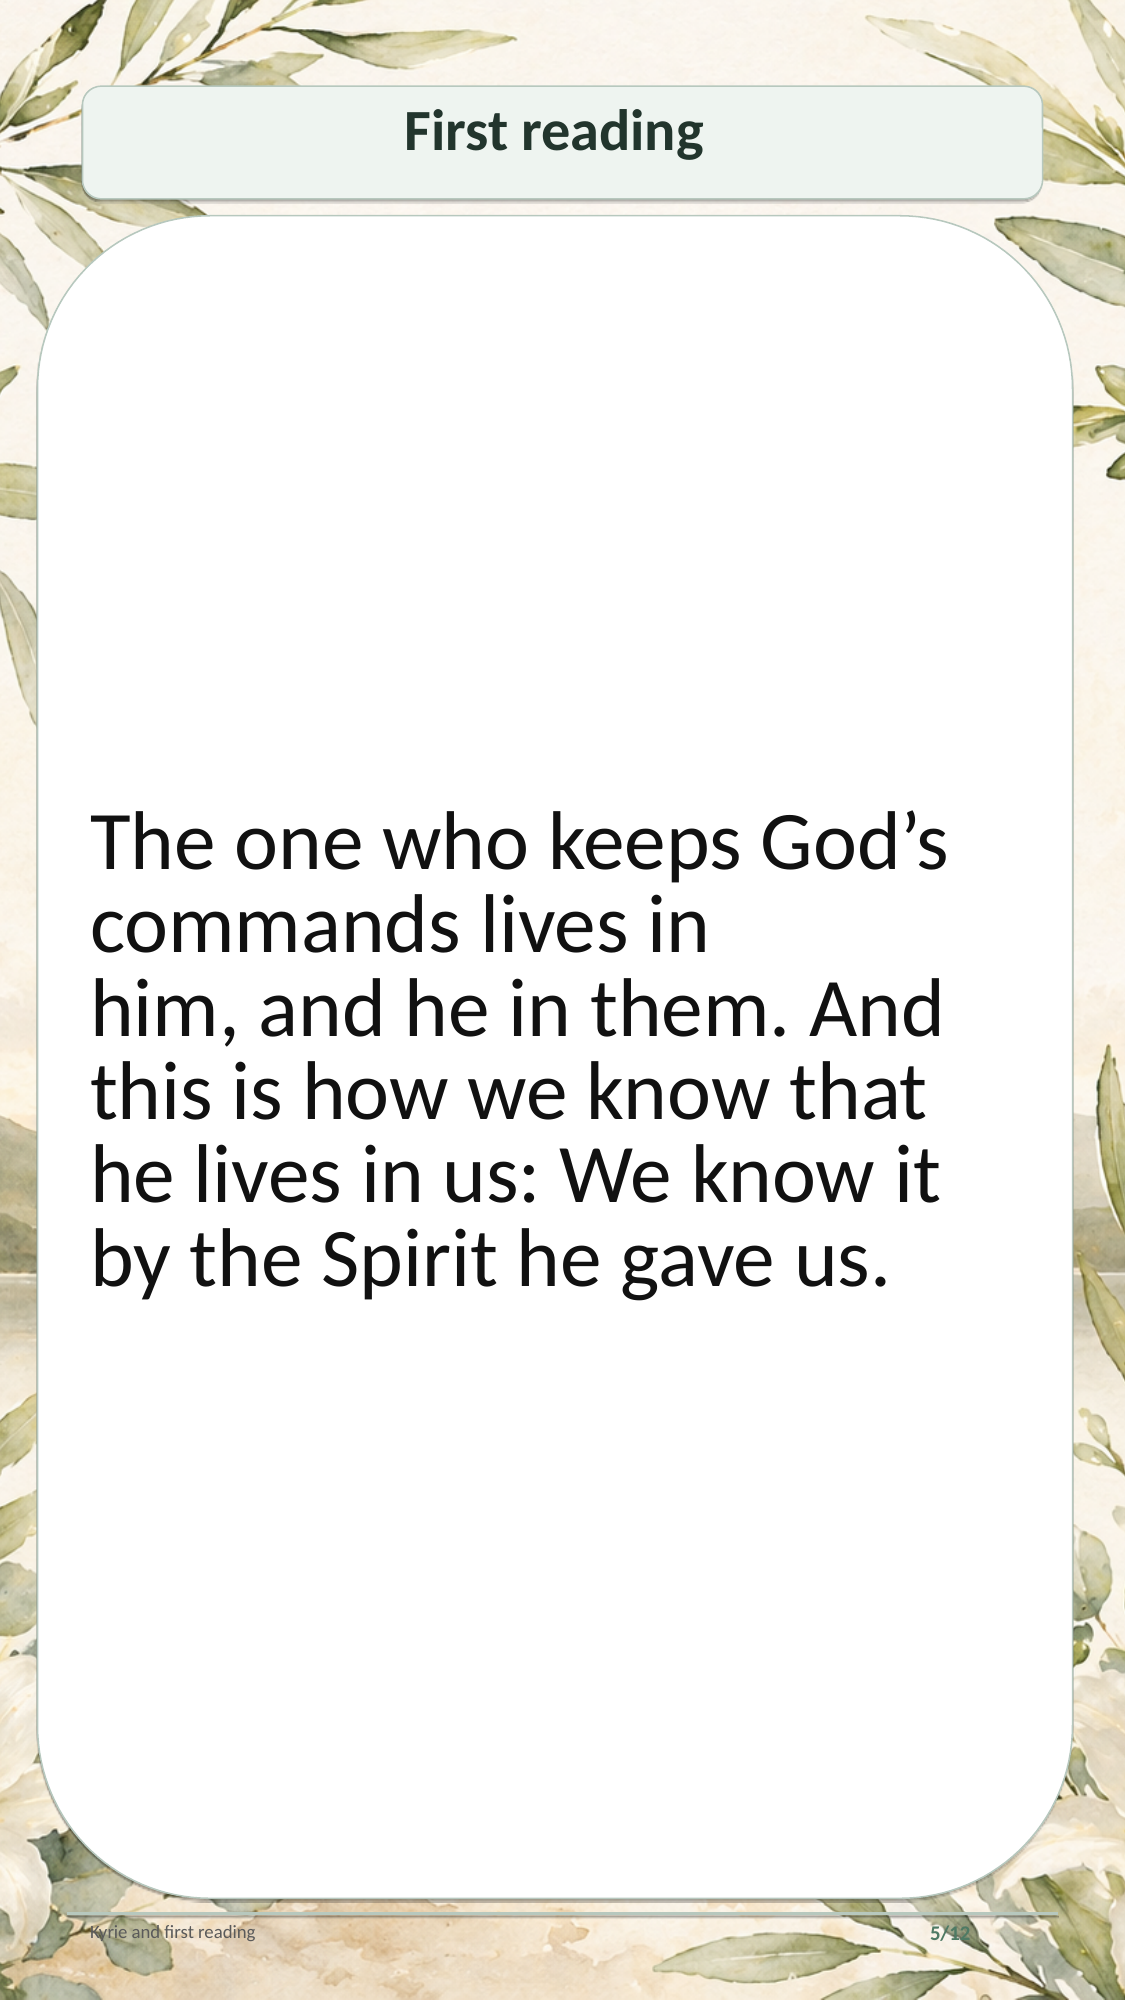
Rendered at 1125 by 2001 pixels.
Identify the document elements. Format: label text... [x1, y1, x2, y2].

text_box The one who keeps God’s commands lives in him, and he in them. And this is how we know that he lives in us: We know it by the Spirit he gave us. [75, 334, 1036, 1780]
text_box [82, 86, 1043, 199]
text_box [37, 215, 1073, 1899]
picture [0, 0, 1125, 2000]
text_box Kyrie and first reading [75, 1916, 736, 1955]
text_box First reading [263, 98, 832, 185]
text_box 5/12 [915, 1916, 1036, 1958]
